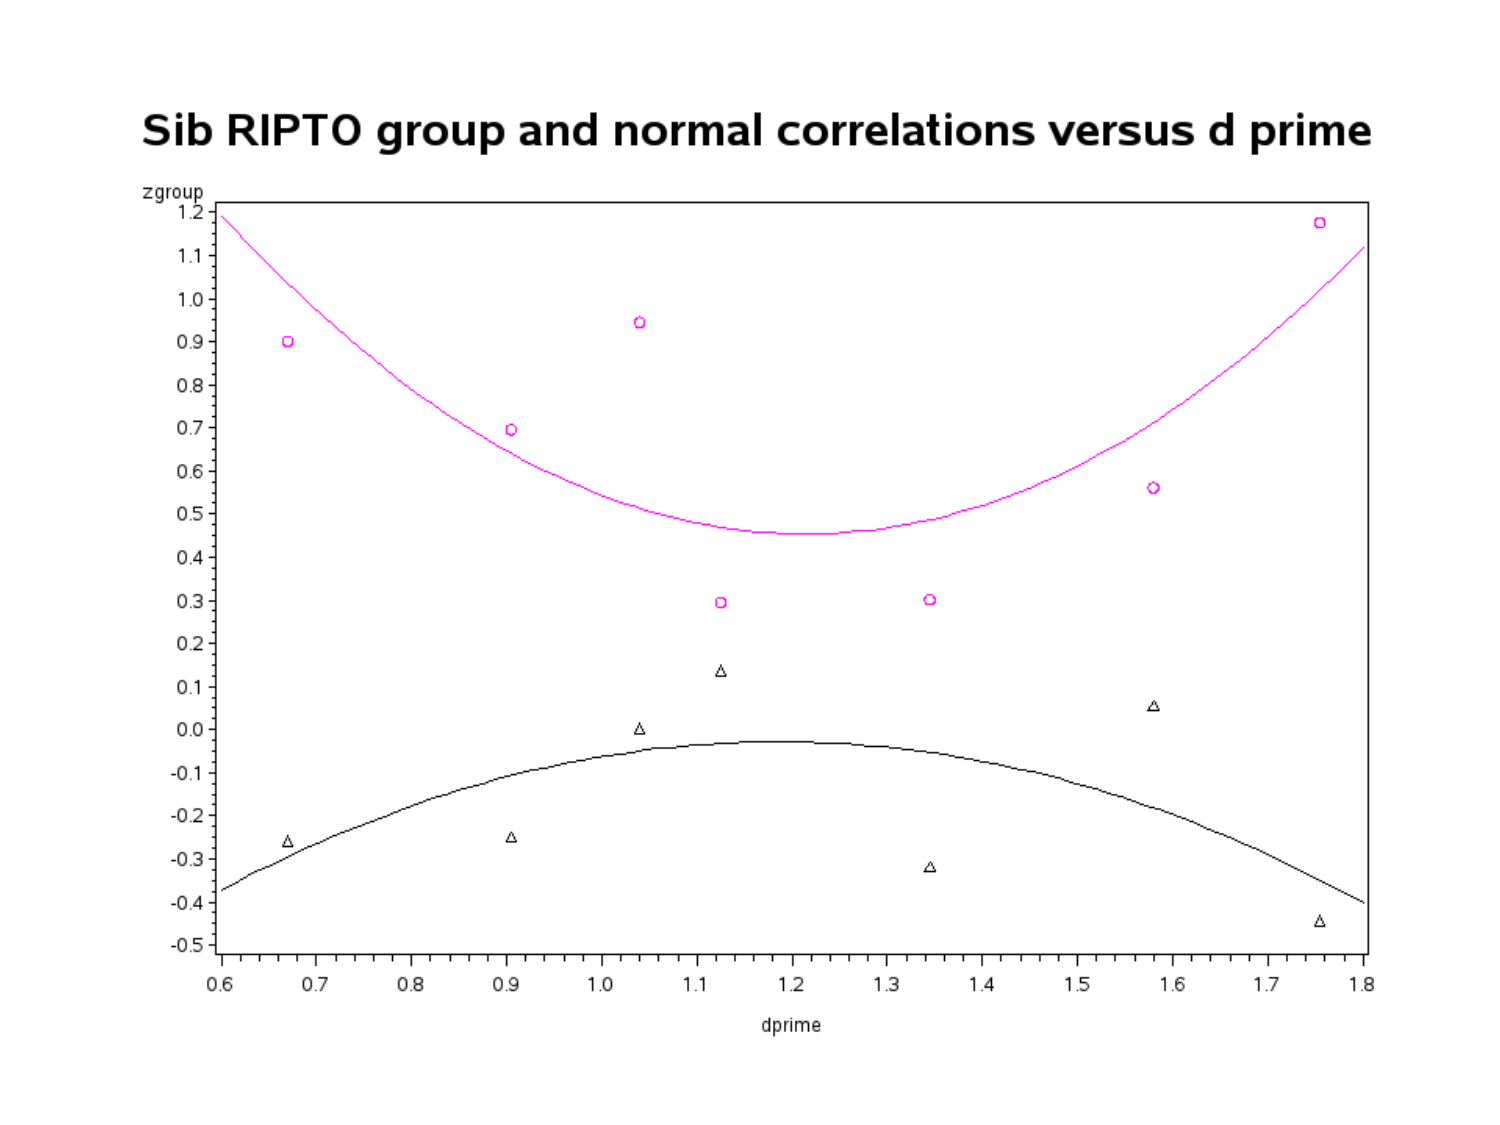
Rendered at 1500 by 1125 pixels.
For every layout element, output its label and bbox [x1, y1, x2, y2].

picture [134, 105, 1385, 1043]
